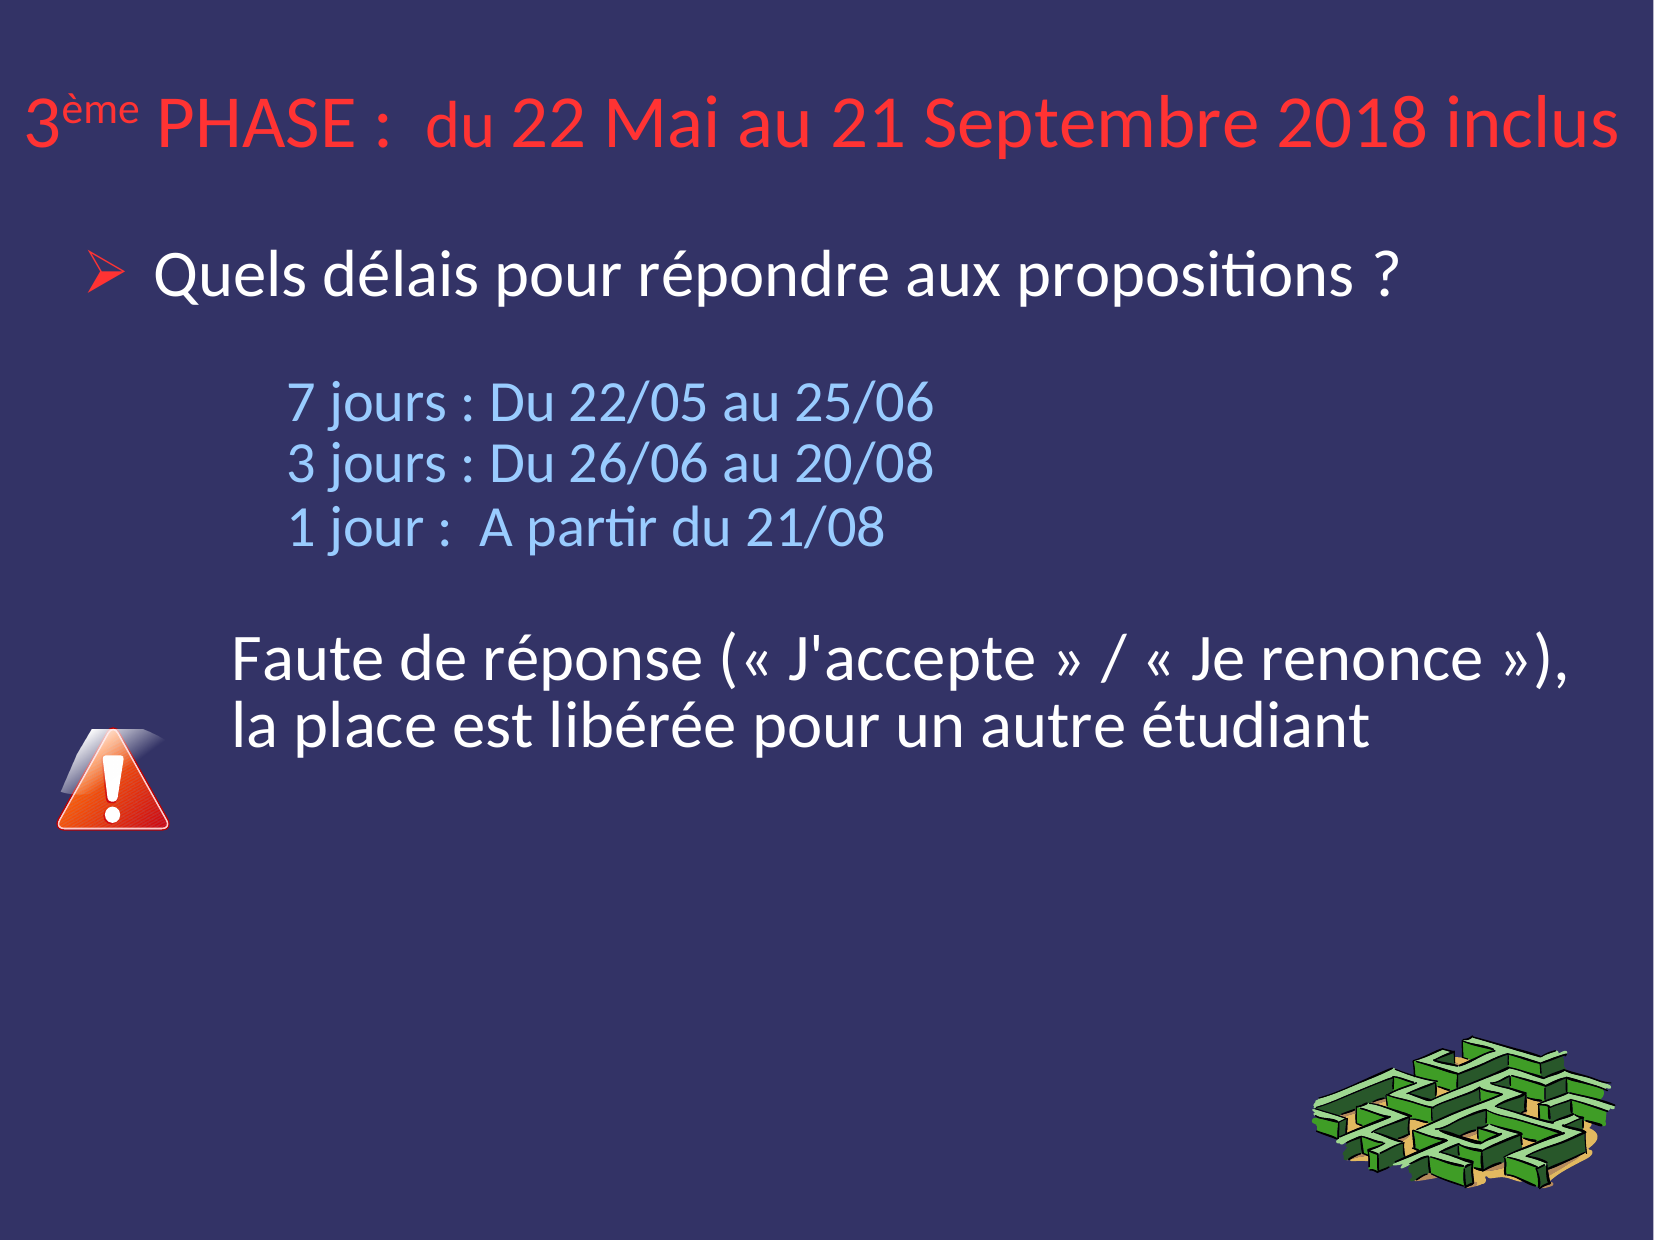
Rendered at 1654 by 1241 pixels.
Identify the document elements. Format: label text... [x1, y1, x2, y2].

text_box 3ème PHASE : du 22 Mai au 21 Septembre 2018 inclus [23, 82, 1649, 175]
picture [38, 701, 189, 863]
list Quels délais pour répondre aux propositions ? 7 jours : Du 22/05 au 25/06 3 jours : Du 26/06 au 20/08 1 jour : A partir du 21/08 Faute de réponse (« J'accepte » / « Je renonce »), la place est libérée pour un autre étudiant [70, 246, 1583, 1241]
